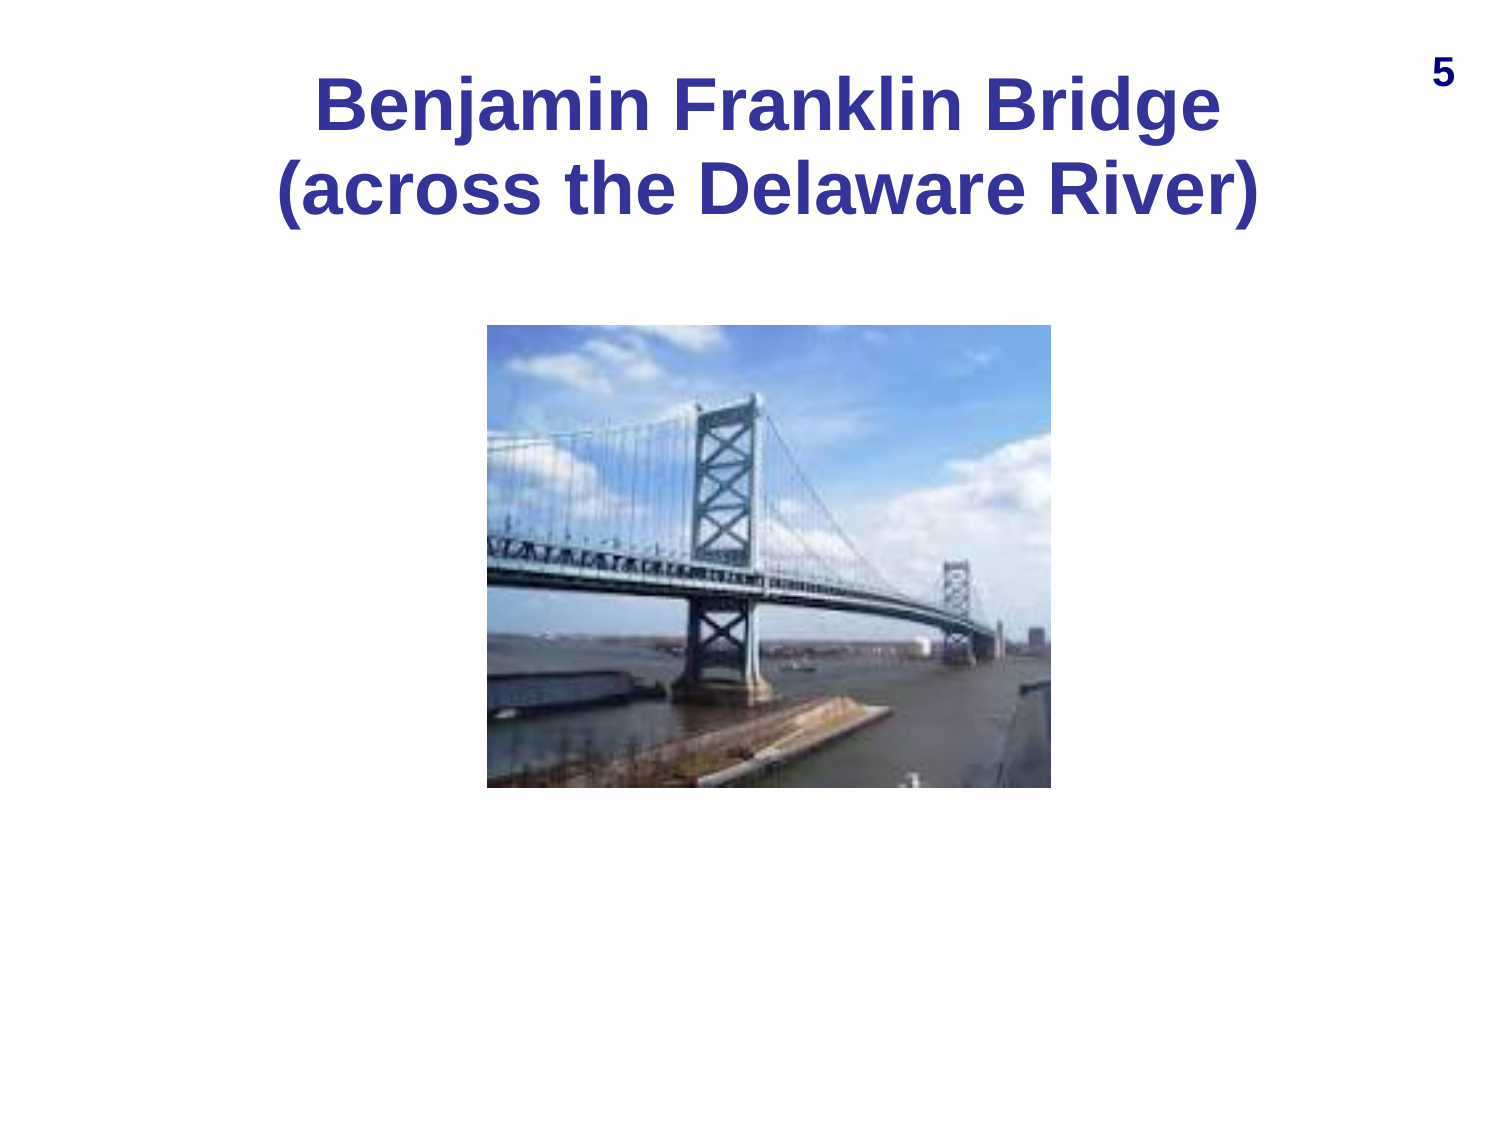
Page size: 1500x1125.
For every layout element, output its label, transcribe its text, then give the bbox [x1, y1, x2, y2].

text_box 5 [1387, 37, 1500, 103]
title Benjamin Franklin Bridge (across the Delaware River) [150, 54, 1388, 239]
picture [487, 325, 1051, 788]
